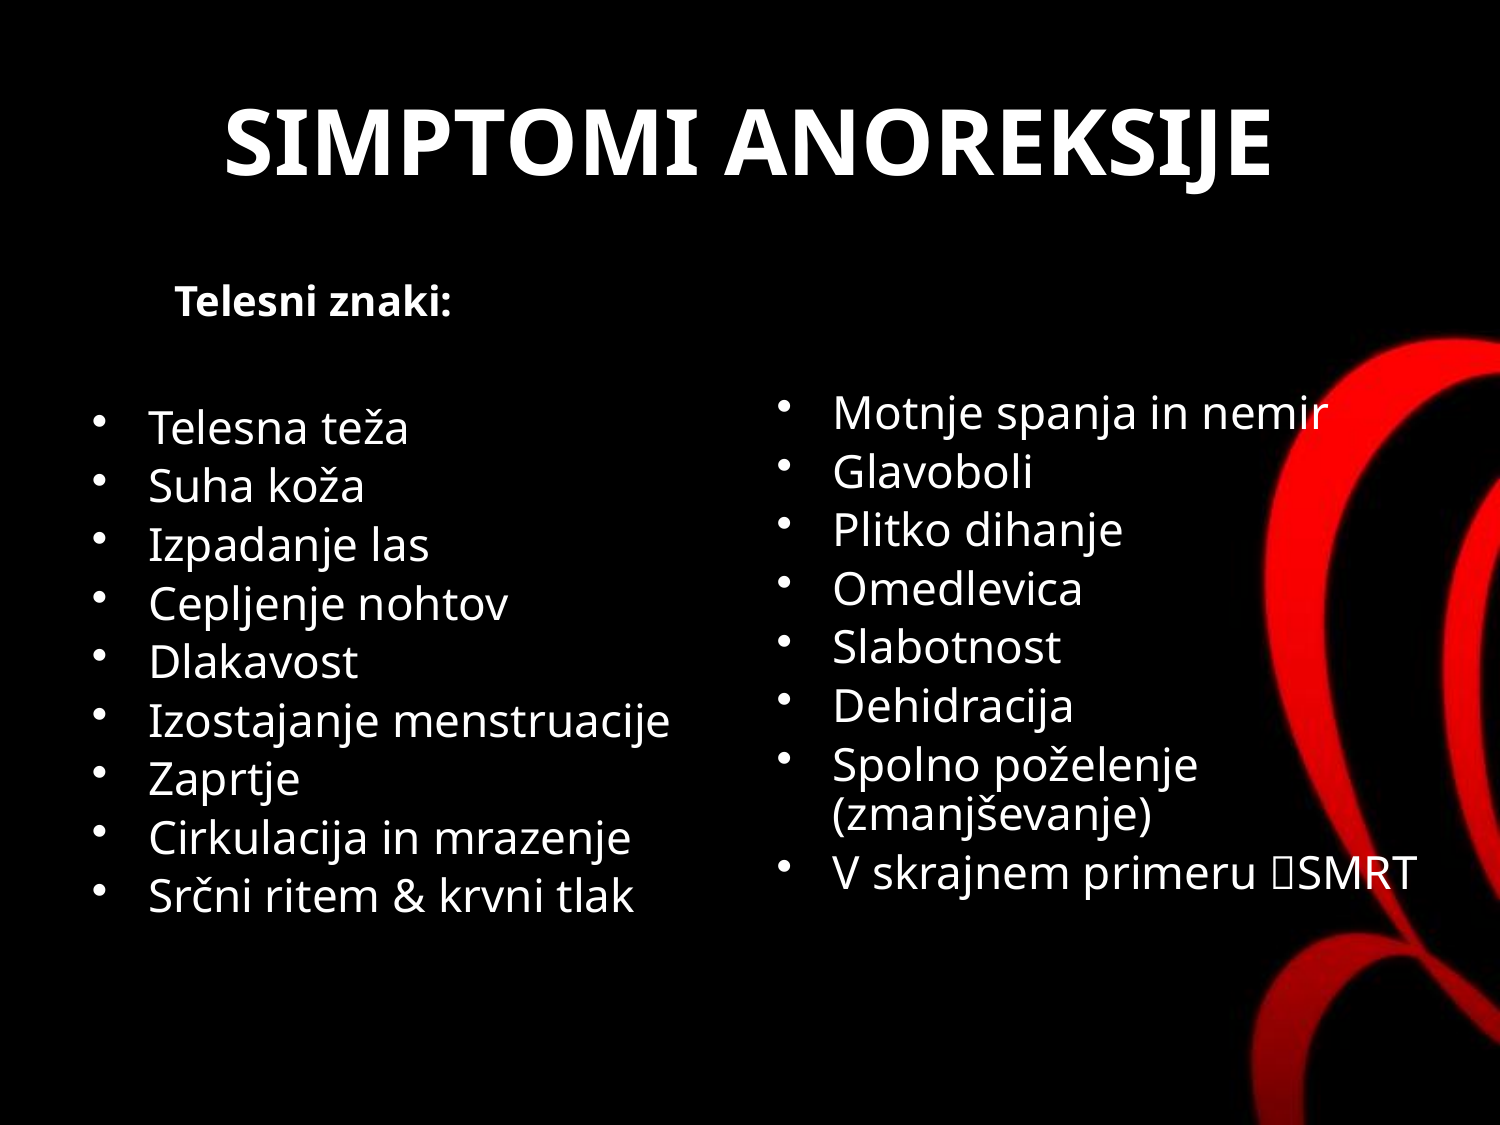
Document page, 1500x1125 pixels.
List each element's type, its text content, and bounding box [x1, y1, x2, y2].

text_box Telesni znaki: [159, 267, 987, 333]
list Motnje spanja in nemir Glavoboli Plitko dihanje Omedlevica Slabotnost Dehidracija Spolno poželenje (zmanjševanje) V skrajnem primeru SMRT [761, 382, 1500, 941]
title SIMPTOMI ANOREKSIJE [75, 45, 1425, 233]
picture [0, 0, 1500, 1125]
list Telesna teža Suha koža Izpadanje las Cepljenje nohtov Dlakavost Izostajanje menstruacije Zaprtje Cirkulacija in mrazenje Srčni ritem & krvni tlak [76, 397, 762, 1024]
